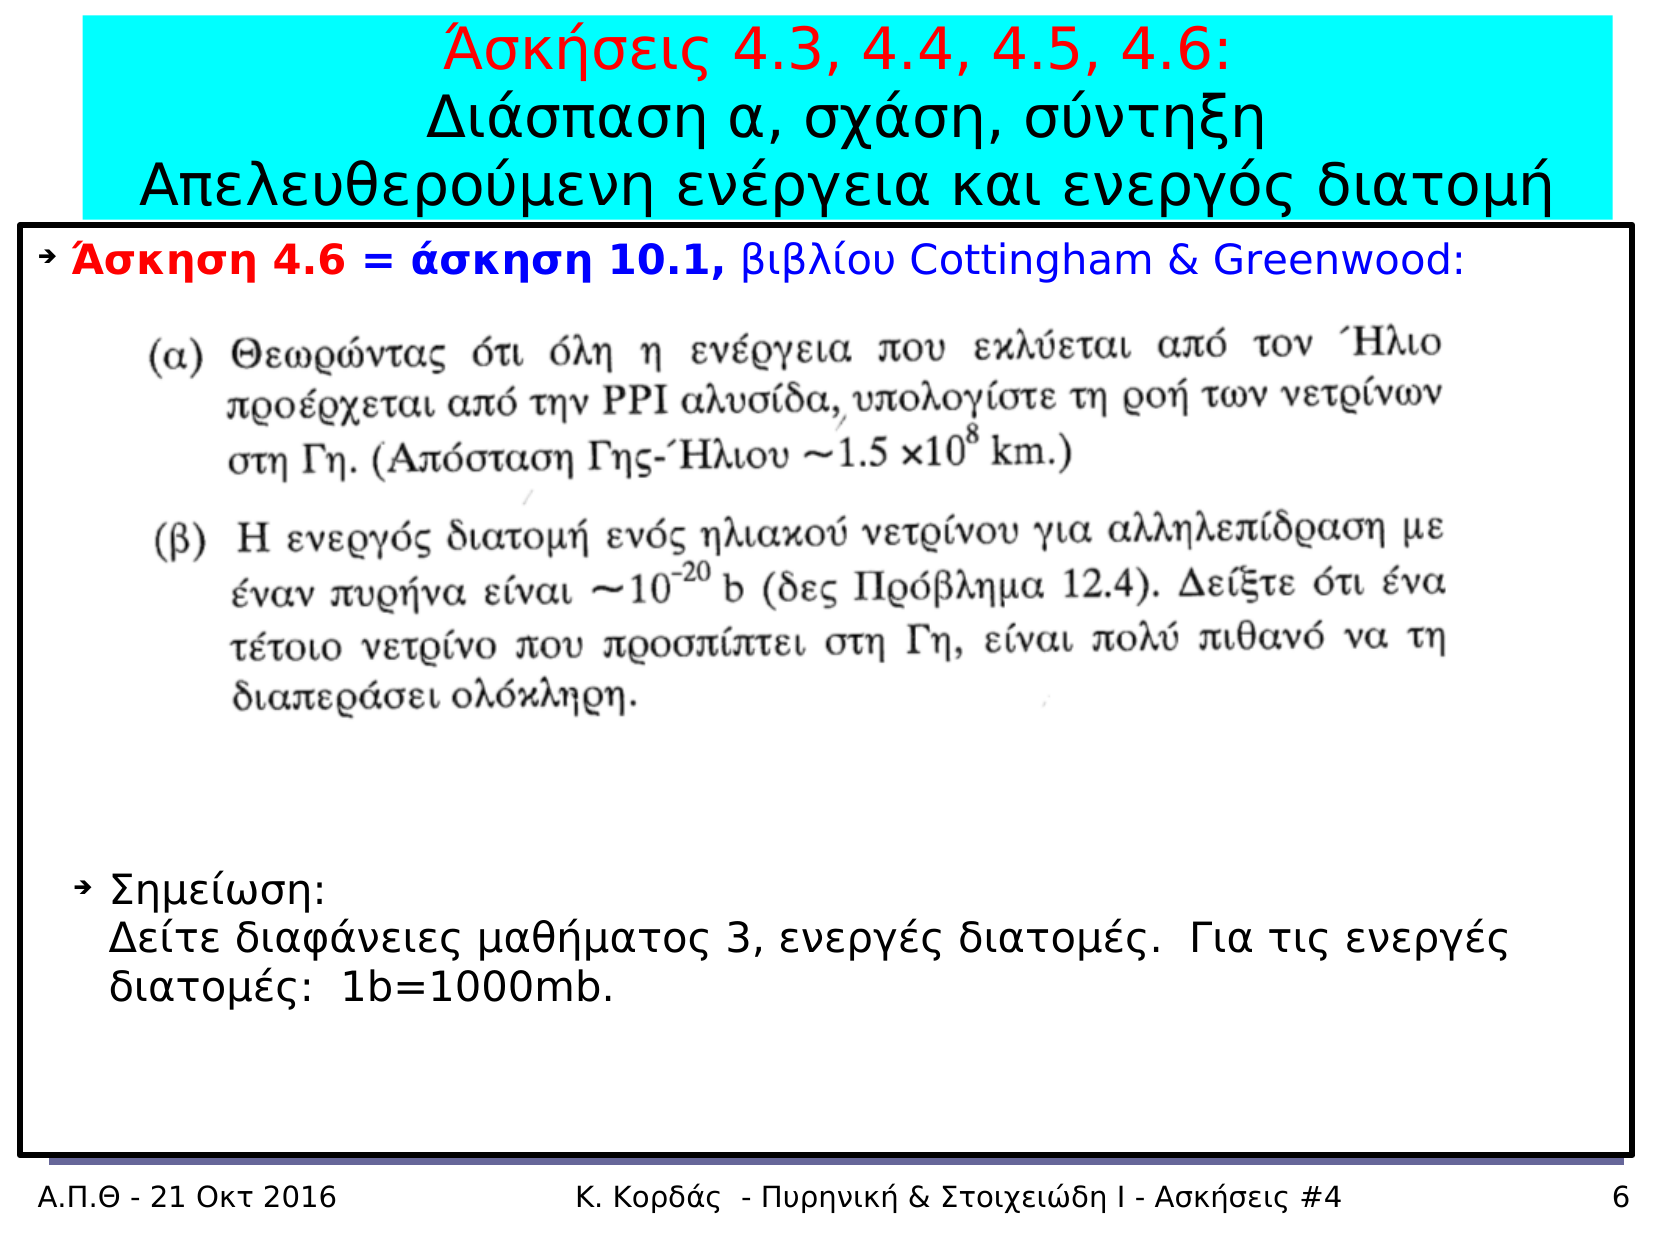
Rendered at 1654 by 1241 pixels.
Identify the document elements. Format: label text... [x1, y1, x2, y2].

text_box Άσκηση 4.6 = άσκηση 10.1, βιβλίου Cottingham & Greenwood: Σημείωση: Δείτε διαφάνειες μαθήματος 3, ενεργές διατομές. Για τις ενεργές διατομές: 1b=1000mb. [19, 225, 1633, 1156]
picture [139, 299, 1463, 729]
title Άσκήσεις 4.3, 4.4, 4.5, 4.6: Διάσπαση α, σχάση, σύντηξη Απελευθερούμενη ενέργεια και ενεργός διατομή [82, 15, 1613, 220]
